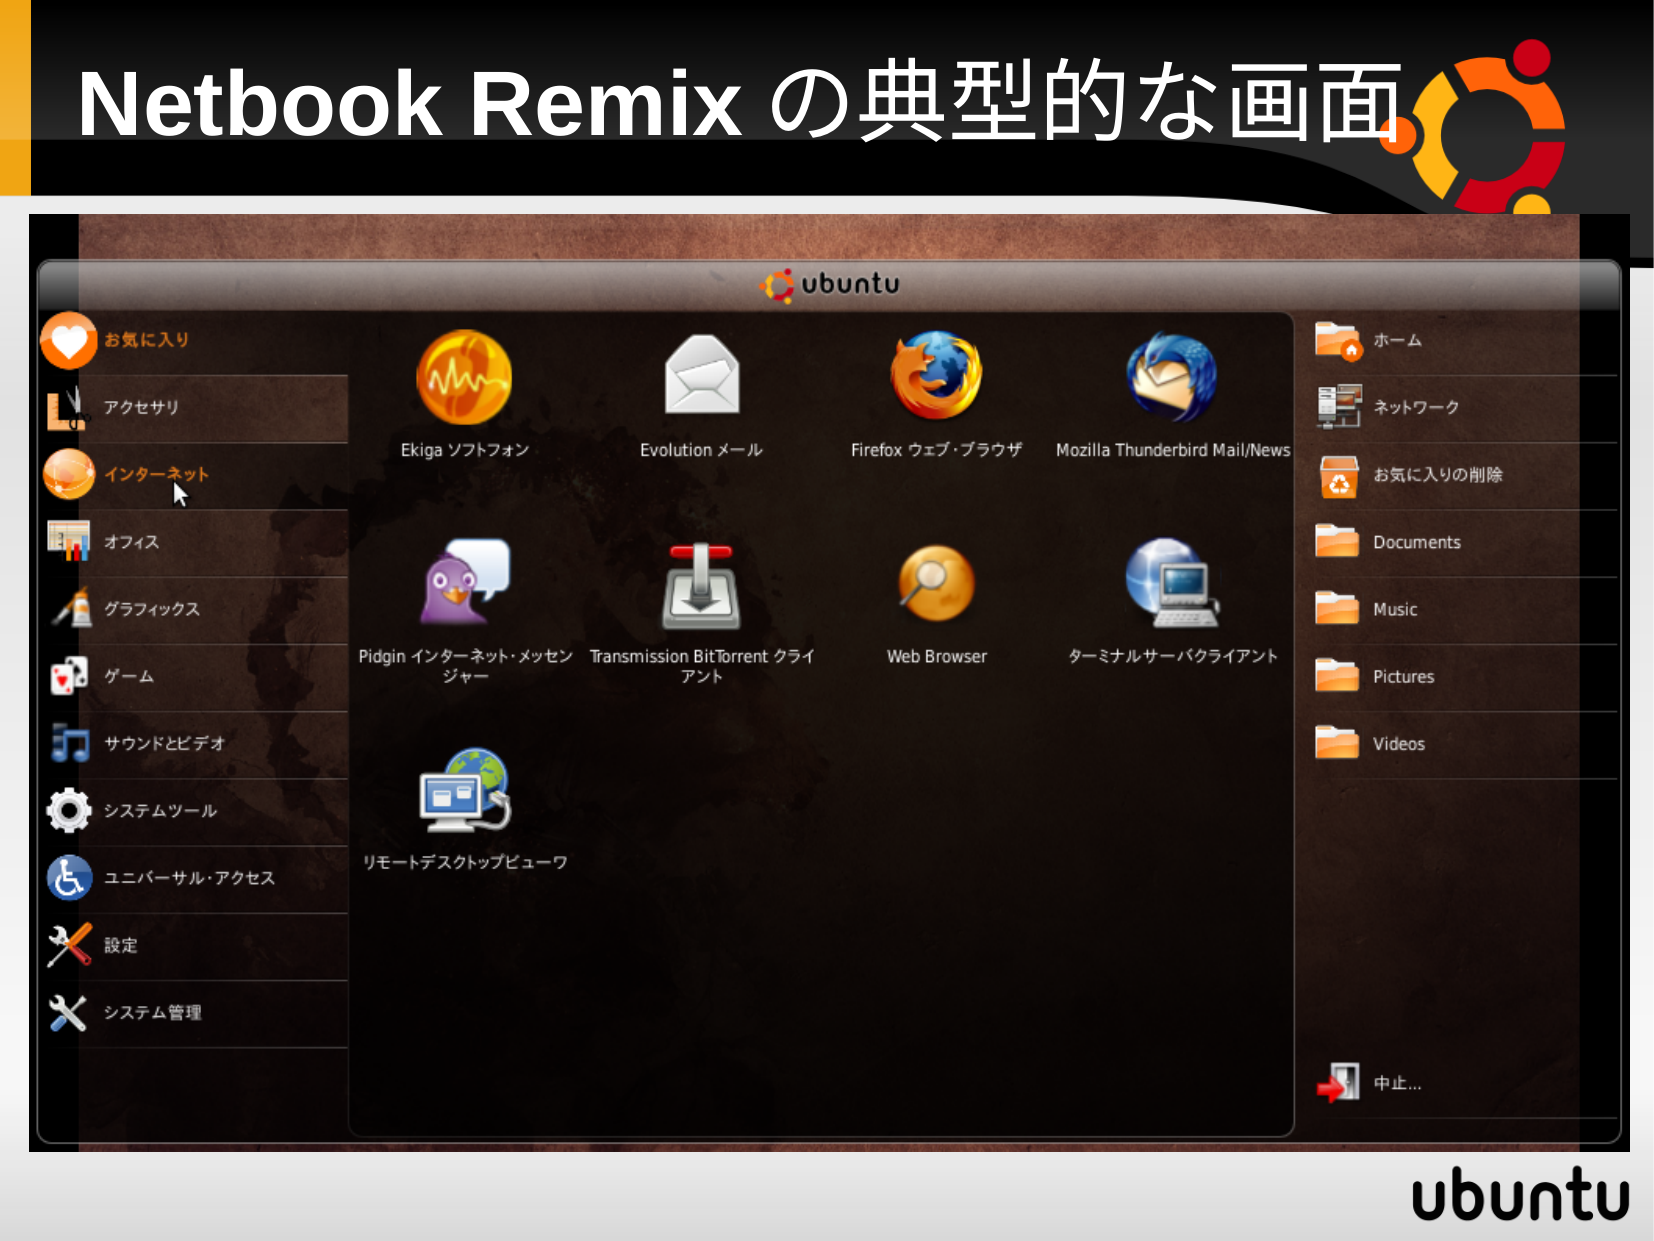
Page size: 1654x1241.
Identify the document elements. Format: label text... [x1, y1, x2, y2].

picture [0, 0, 1654, 1241]
title Netbook Remixの典型的な画面 [76, 7, 1565, 200]
